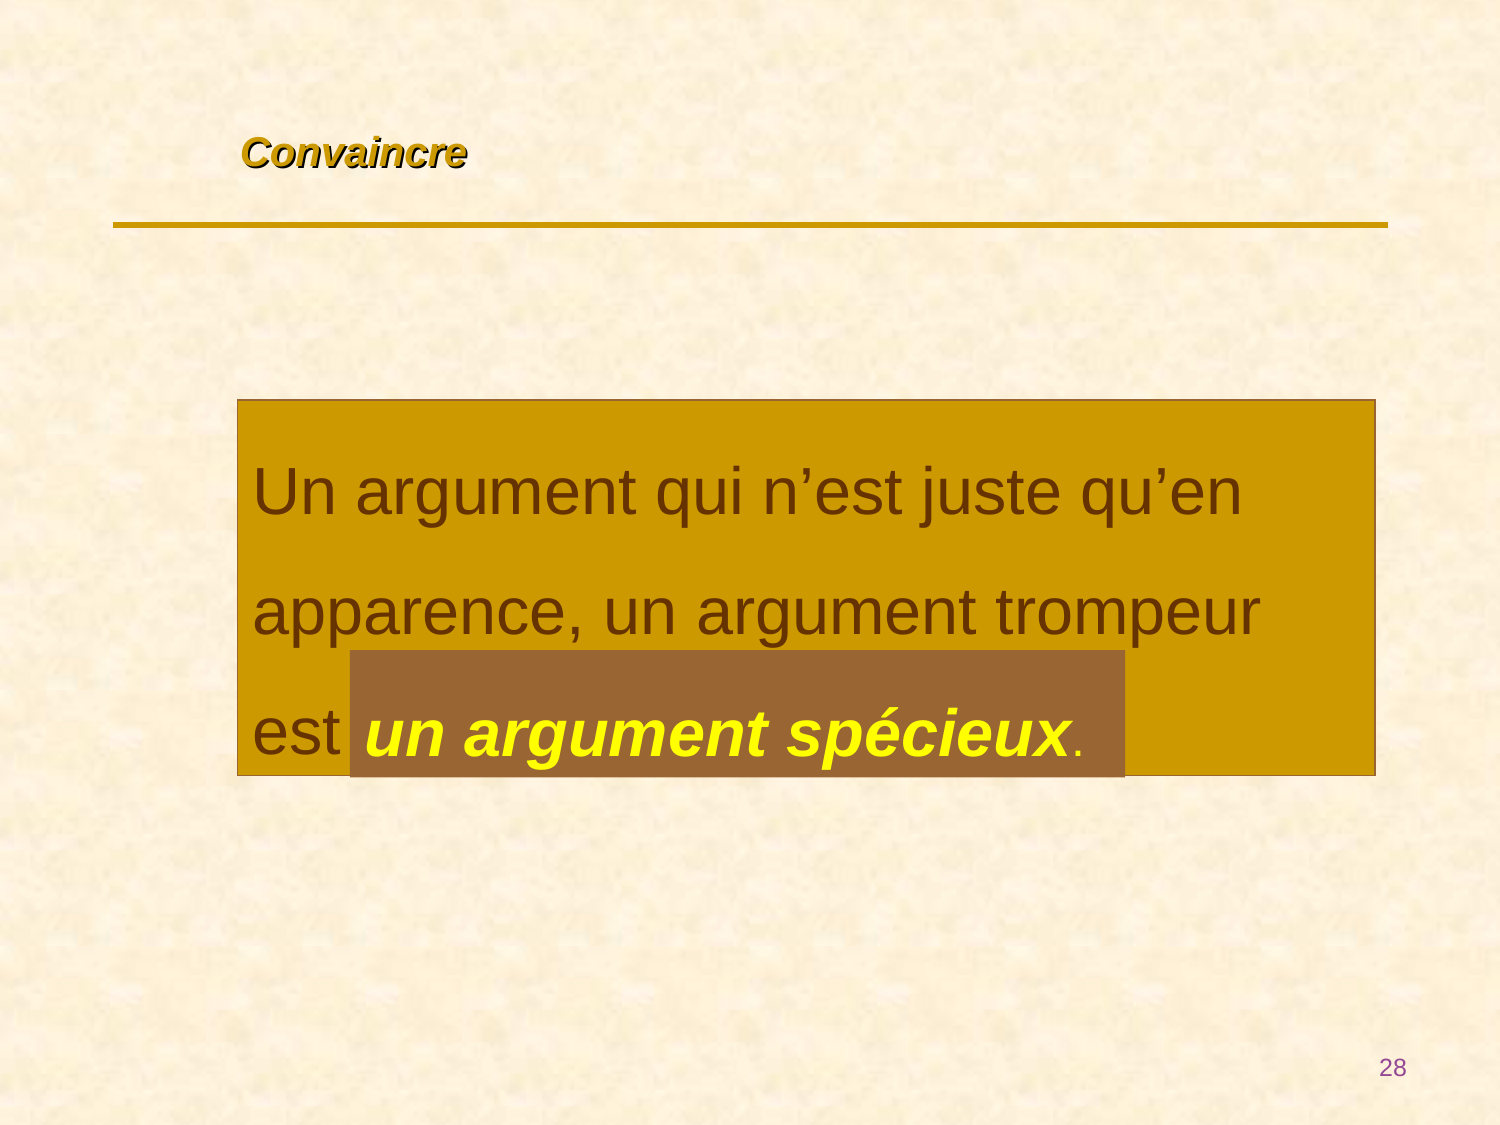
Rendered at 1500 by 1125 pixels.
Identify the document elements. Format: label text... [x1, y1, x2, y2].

text_box un argument spécieux. [349, 650, 1126, 778]
text_box Un argument qui n’est juste qu’en apparence, un argument trompeur est un argument … [237, 399, 1375, 776]
text_box Convaincre [225, 116, 483, 183]
picture [0, 0, 1500, 1125]
